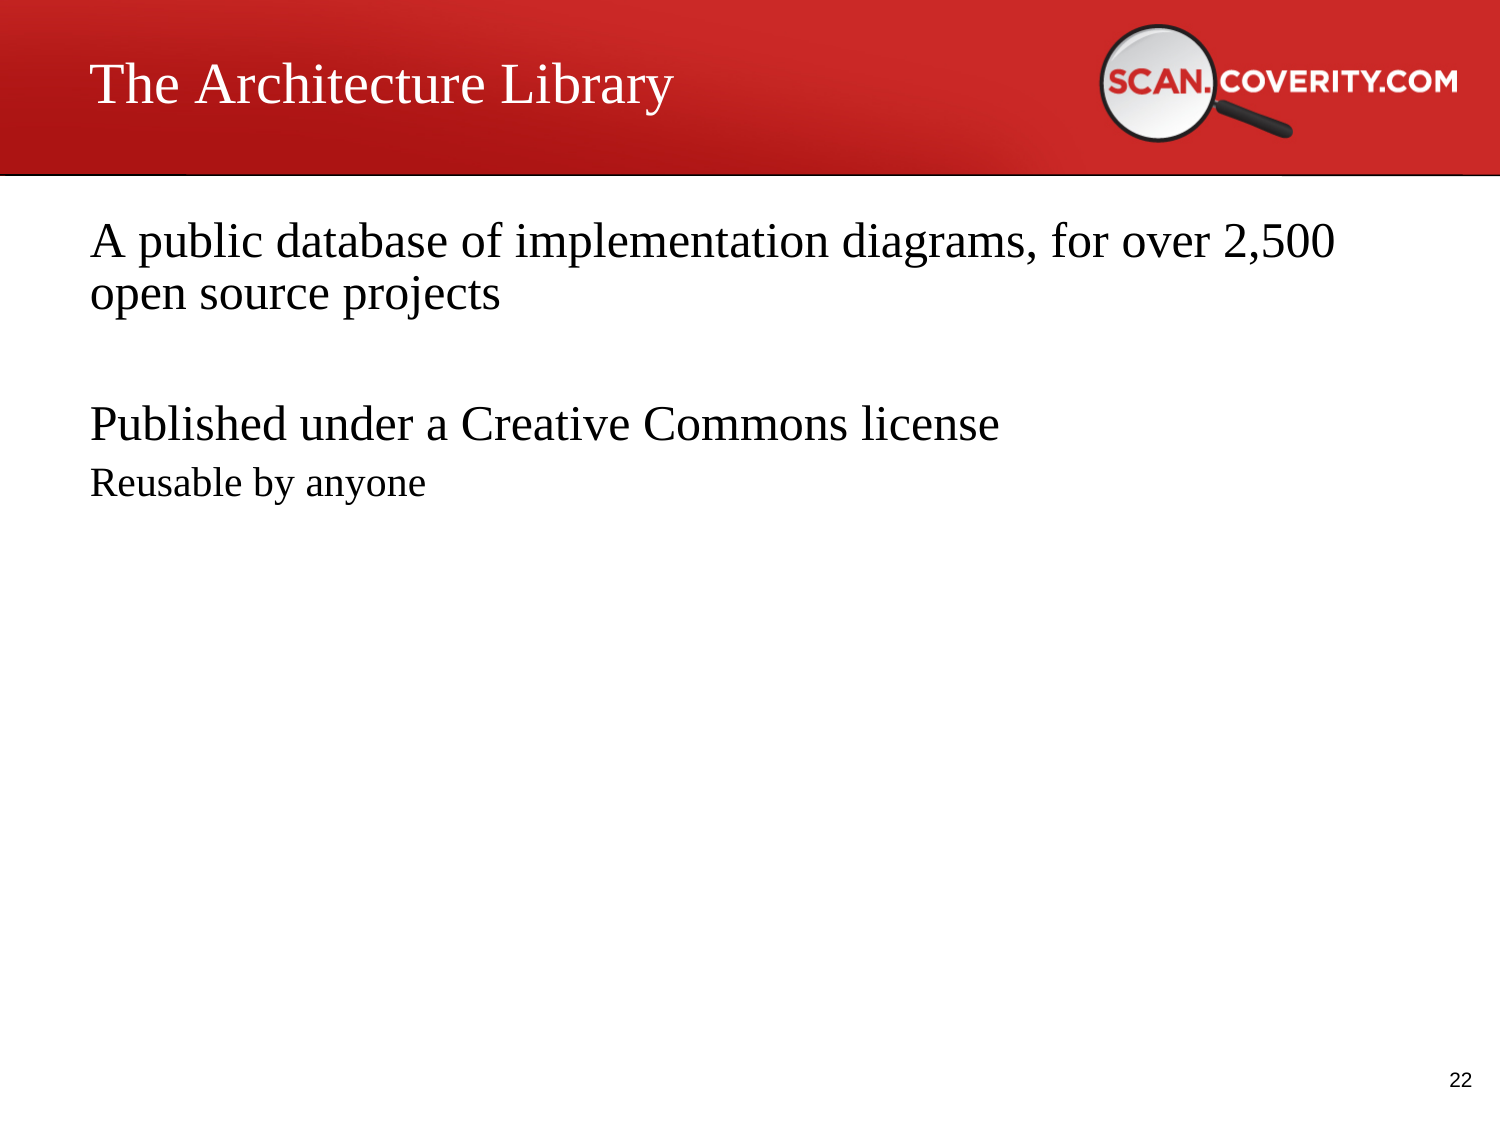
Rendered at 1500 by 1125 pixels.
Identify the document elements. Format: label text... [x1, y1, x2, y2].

title The Architecture Library [74, 24, 1100, 143]
list A public database of implementation diagrams, for over 2,500 open source projects Published under a Creative Commons license Reusable by anyone [75, 205, 1426, 1026]
picture [0, 0, 1500, 174]
text_box 1 [1137, 1062, 1488, 1103]
